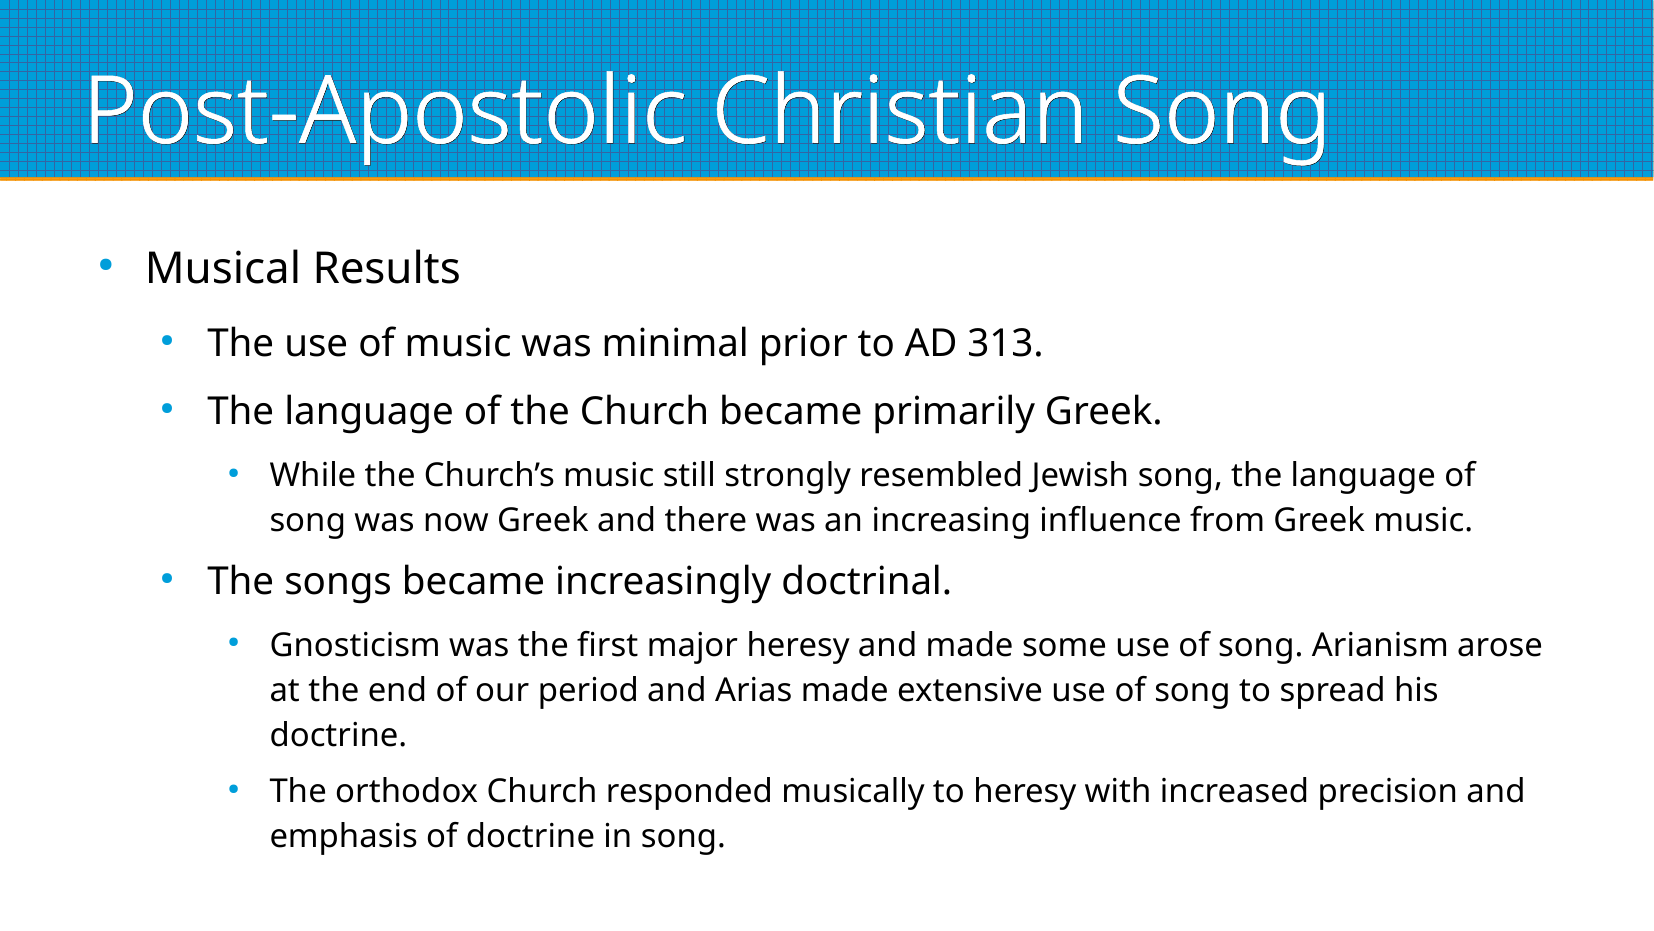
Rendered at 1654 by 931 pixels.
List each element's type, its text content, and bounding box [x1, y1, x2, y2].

list Musical Results The use of music was minimal prior to AD 313. The language of the Church became primarily Greek. While the Church’s music still strongly resembled Jewish song, the language of song was now Greek and there was an increasing influence from Greek music. The songs became increasingly doctrinal. Gnosticism was the first major heresy and made some use of song. Arianism arose at the end of our period and Arias made extensive use of song to spread his doctrine. The orthodox Church responded musically to heresy with increased precision and emphasis of doctrine in song. [82, 236, 1563, 863]
title Post-Apostolic Christian Song [82, 14, 1571, 171]
